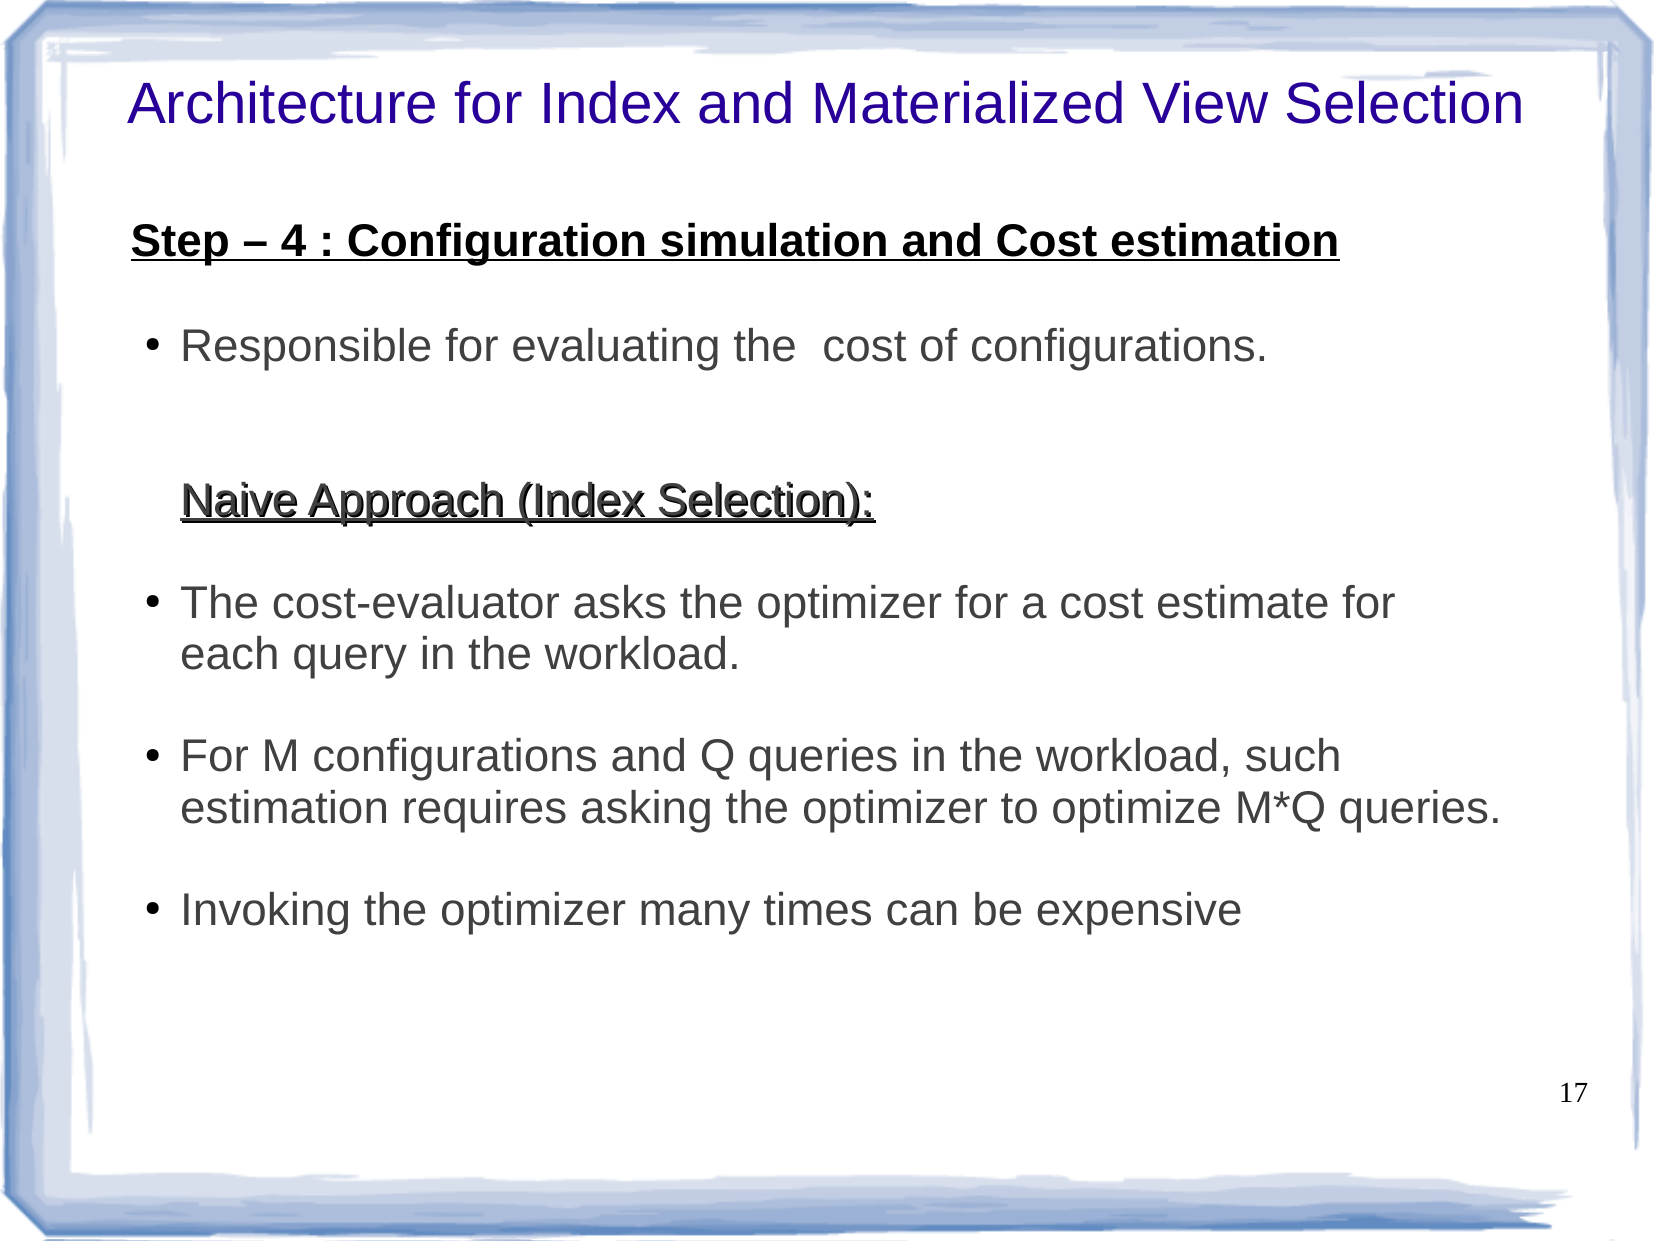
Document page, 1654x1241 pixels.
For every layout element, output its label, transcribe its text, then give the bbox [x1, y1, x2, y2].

picture [0, 0, 1654, 1241]
title Architecture for Index and Materialized View Selection [82, 0, 1571, 208]
text_box Responsible for evaluating the cost of configurations. Naive Approach (Index Selection): The cost-evaluator asks the optimizer for a cost estimate for each query in the workload. For M configurations and Q queries in the workload, such estimation requires asking the optimizer to optimize M*Q queries. Invoking the optimizer many times can be expensive [129, 312, 1560, 1046]
text_box Step – 4 : Configuration simulation and Cost estimation [115, 207, 1356, 367]
